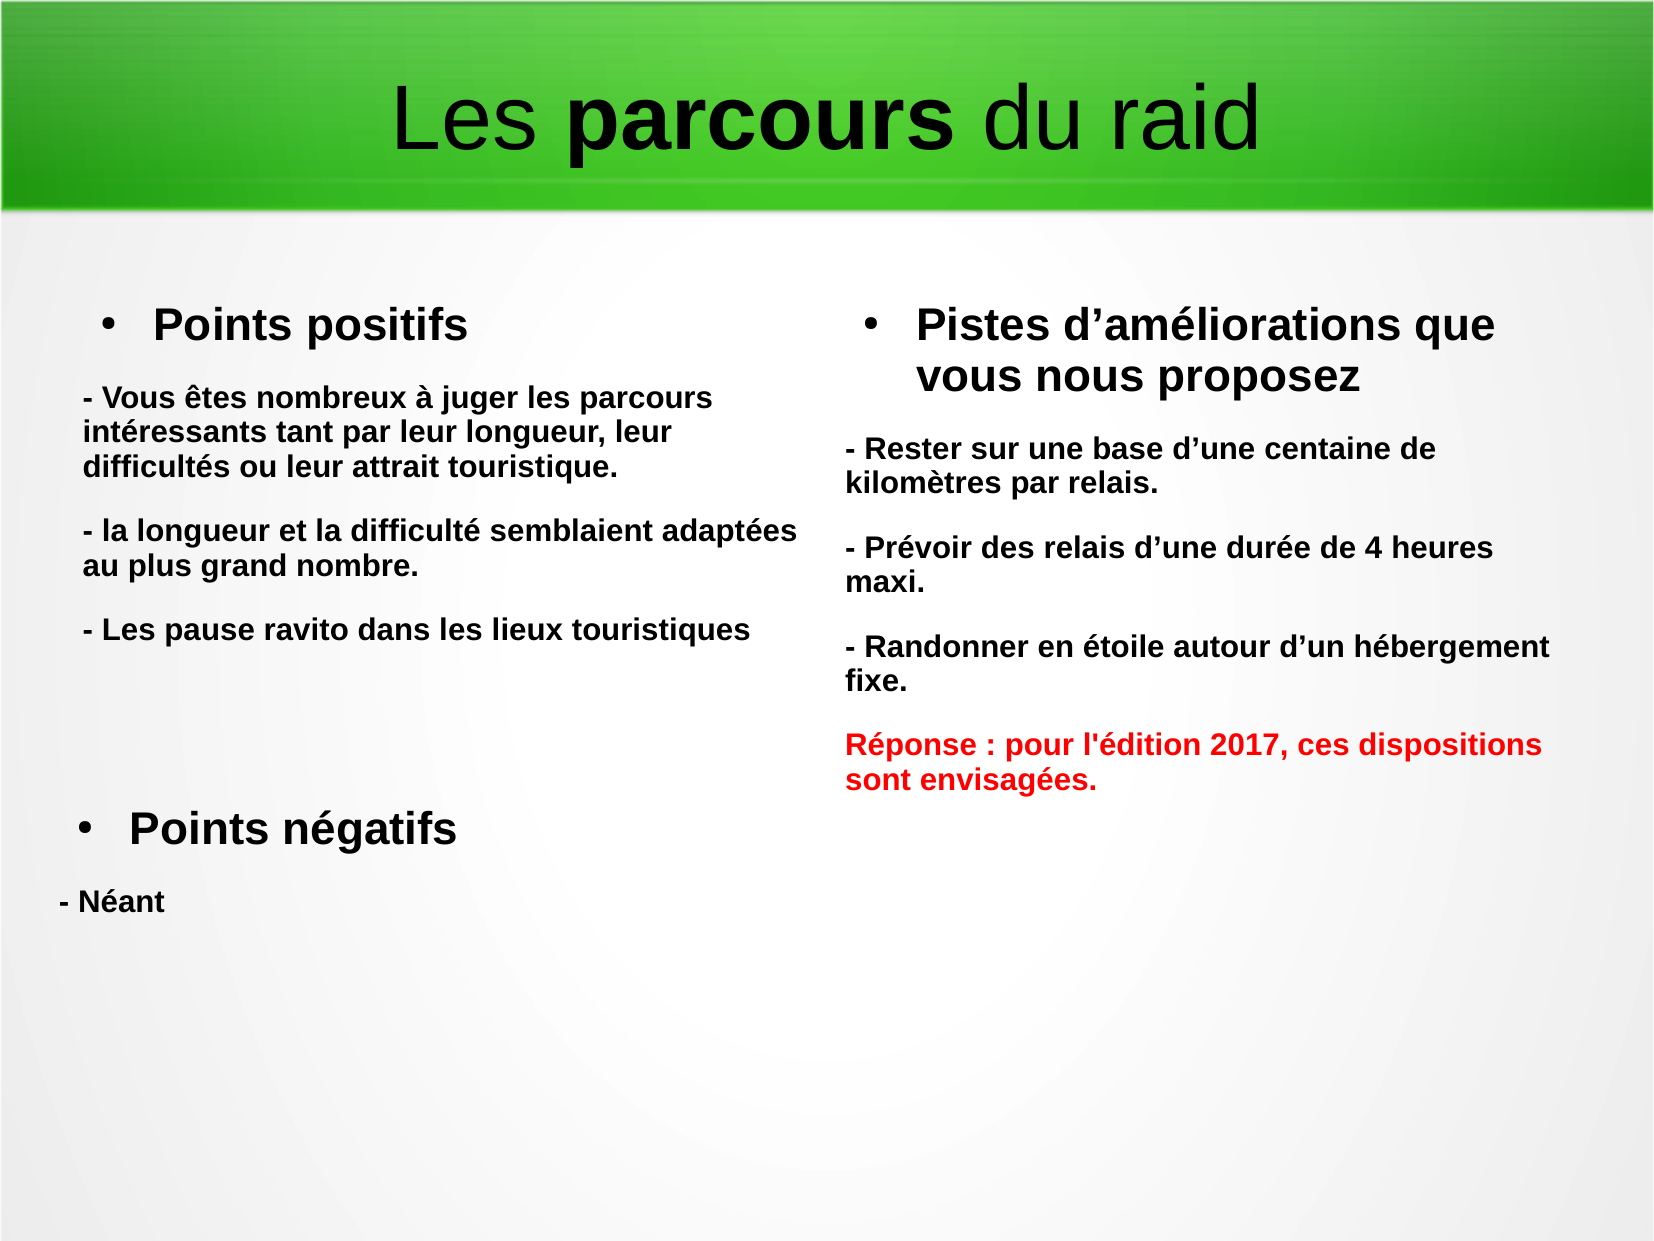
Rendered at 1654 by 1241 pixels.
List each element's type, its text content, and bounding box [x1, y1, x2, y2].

picture [0, 0, 1654, 1241]
title Les parcours du raid [82, 47, 1571, 189]
list Pistes d’améliorations que vous nous proposez - Rester sur une base d’une centaine de kilomètres par relais. - Prévoir des relais d’une durée de 4 heures maxi. - Randonner en étoile autour d’un hébergement fixe. Réponse : pour l'édition 2017, ces dispositions sont envisagées. [845, 299, 1572, 1019]
list Points négatifs - Néant [59, 803, 786, 969]
list Points positifs - Vous êtes nombreux à juger les parcours intéressants tant par leur longueur, leur difficultés ou leur attrait touristique. - la longueur et la difficulté semblaient adaptées au plus grand nombre. - Les pause ravito dans les lieux touristiques [82, 299, 809, 709]
